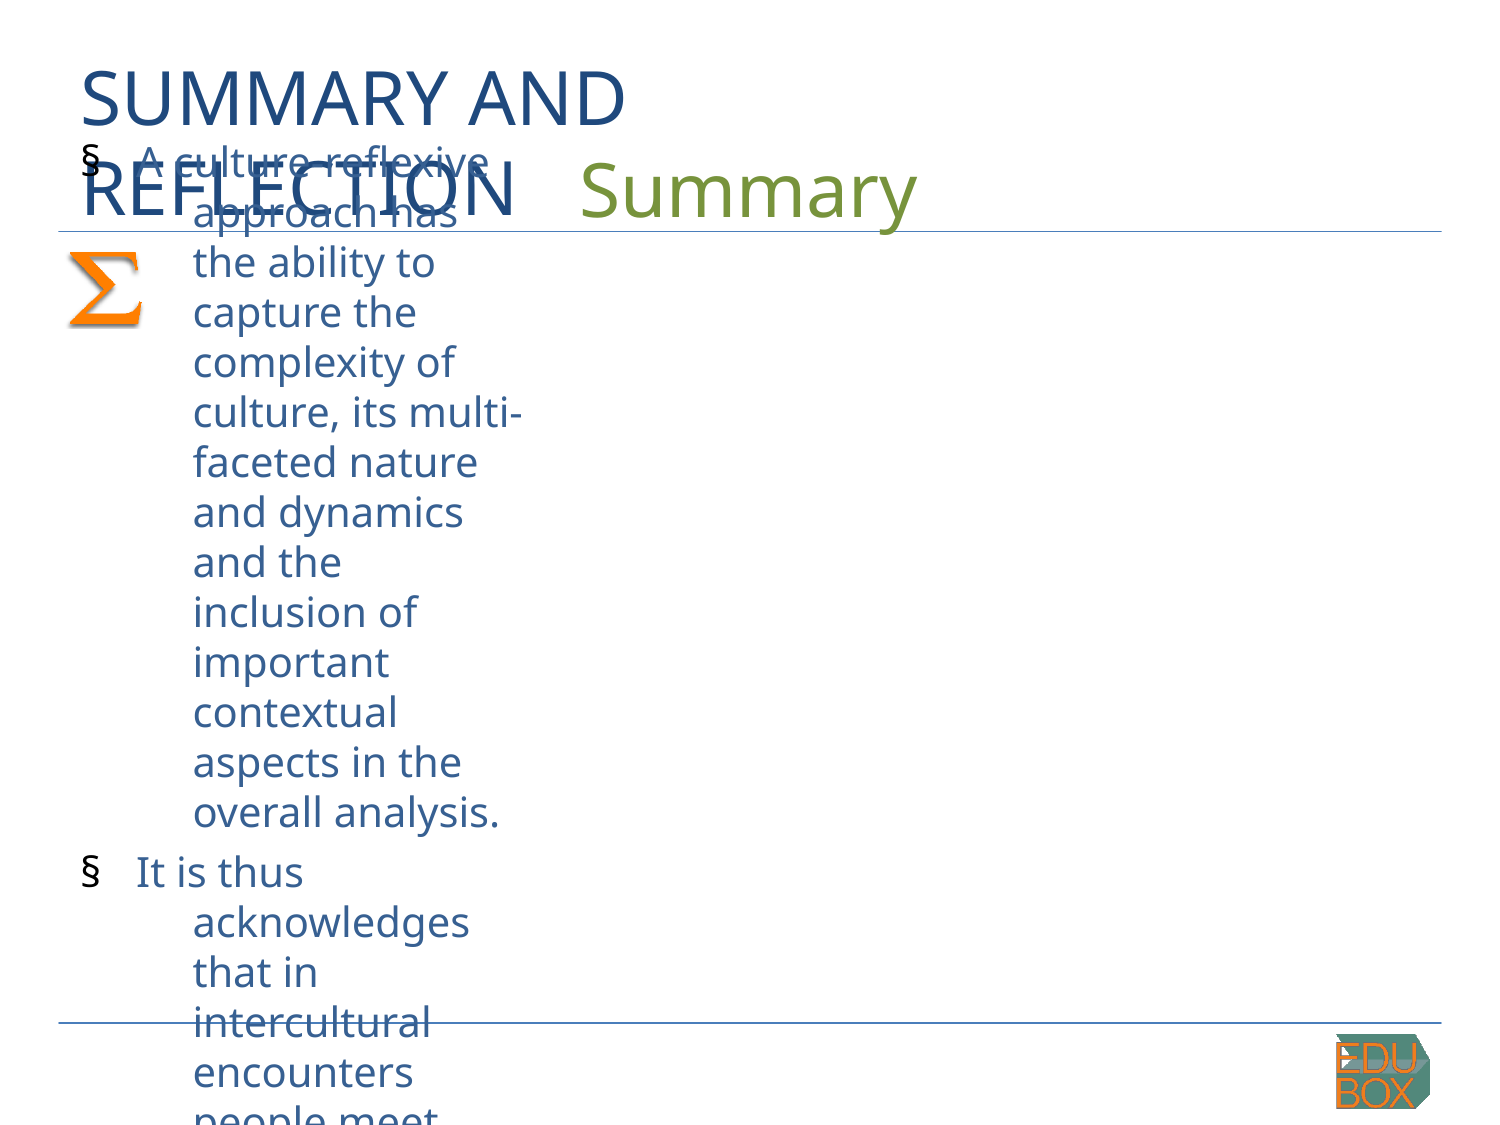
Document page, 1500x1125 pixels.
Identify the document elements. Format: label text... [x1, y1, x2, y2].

picture [1328, 1028, 1437, 1114]
picture [64, 246, 147, 329]
title SUMMARY AND REFLECTION [64, 42, 1377, 153]
list Summary [64, 127, 1040, 247]
list A culture-reflexive approach has the ability to capture the complexity of culture, its multi-faceted nature and dynamics and the inclusion of important contextual aspects in the overall analysis. It is thus acknowledges that in intercultural encounters people meet whose behaviour is influenced by many different factors. Using a culture-reflexive approach is an important starting point for ‘creating culture together’ or in other words, developing a common basis for communication. [159, 237, 1412, 988]
